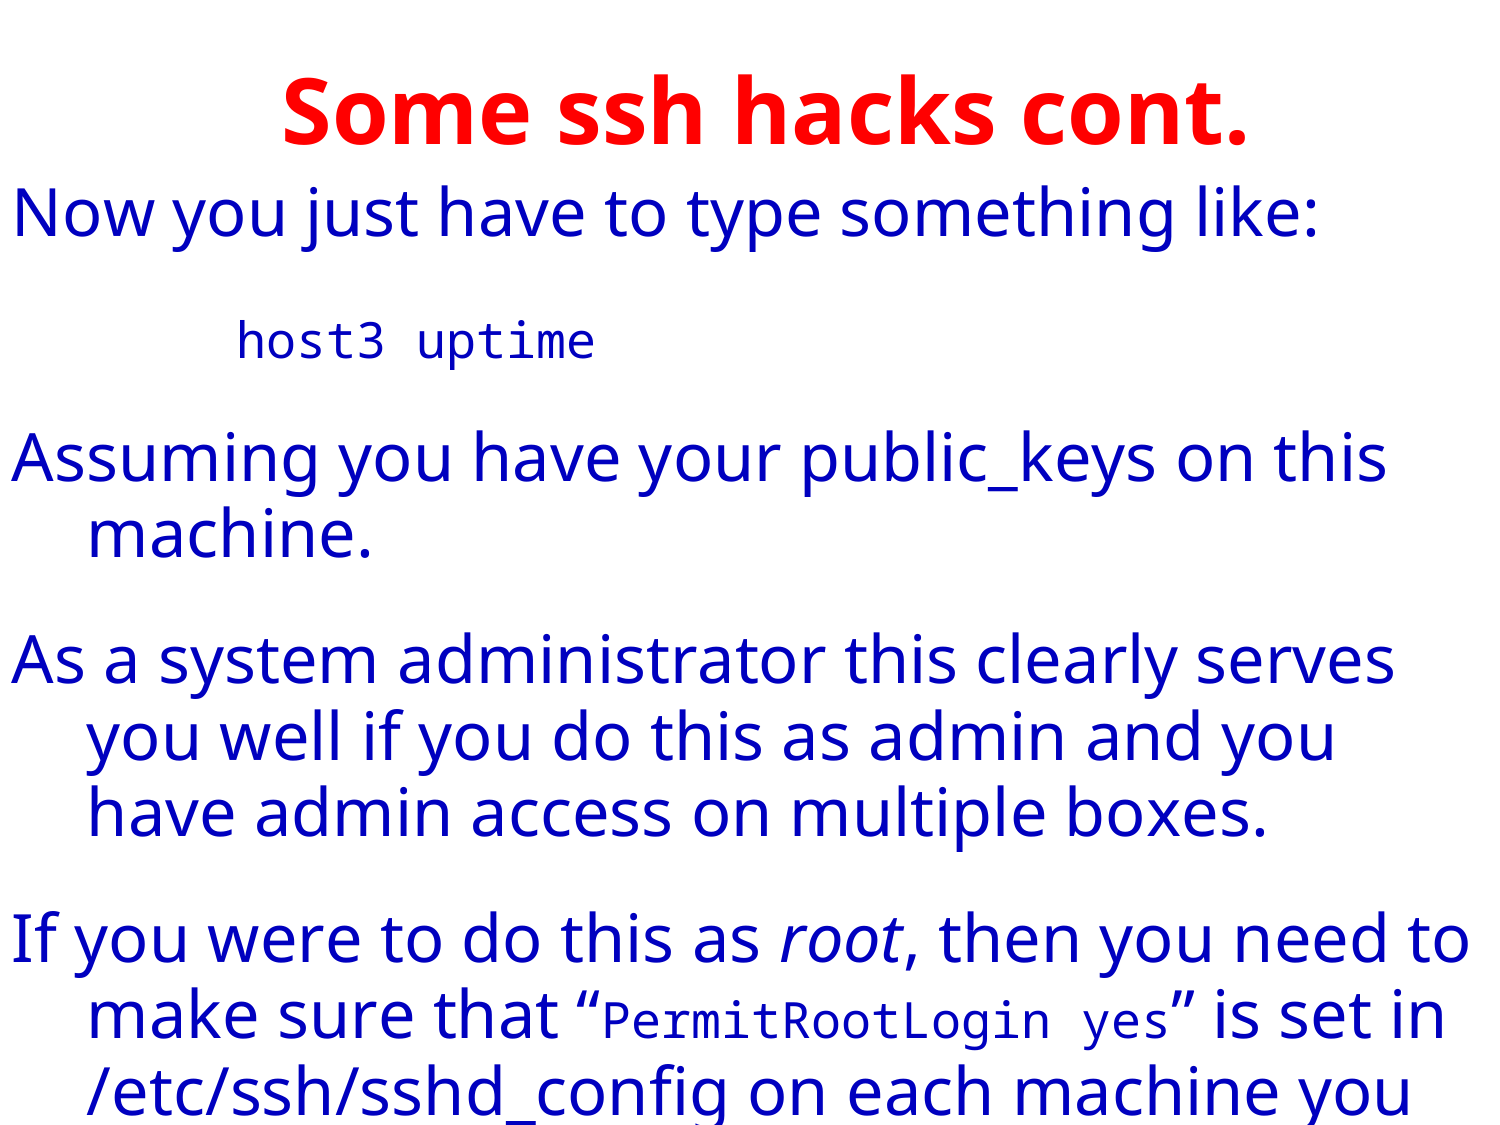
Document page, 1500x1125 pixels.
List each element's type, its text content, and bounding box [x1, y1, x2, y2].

title Some ssh hacks cont. [71, 46, 1462, 169]
list Now you just have to type something like: host3 uptime Assuming you have your public_keys on this machine. As a system administrator this clearly serves you well if you do this as admin and you have admin access on multiple boxes. If you were to do this as root, then you need to make sure that “PermitRootLogin yes” is set in /etc/ssh/sshd_config on each machine you wish to connect with. [11, 175, 1480, 1107]
